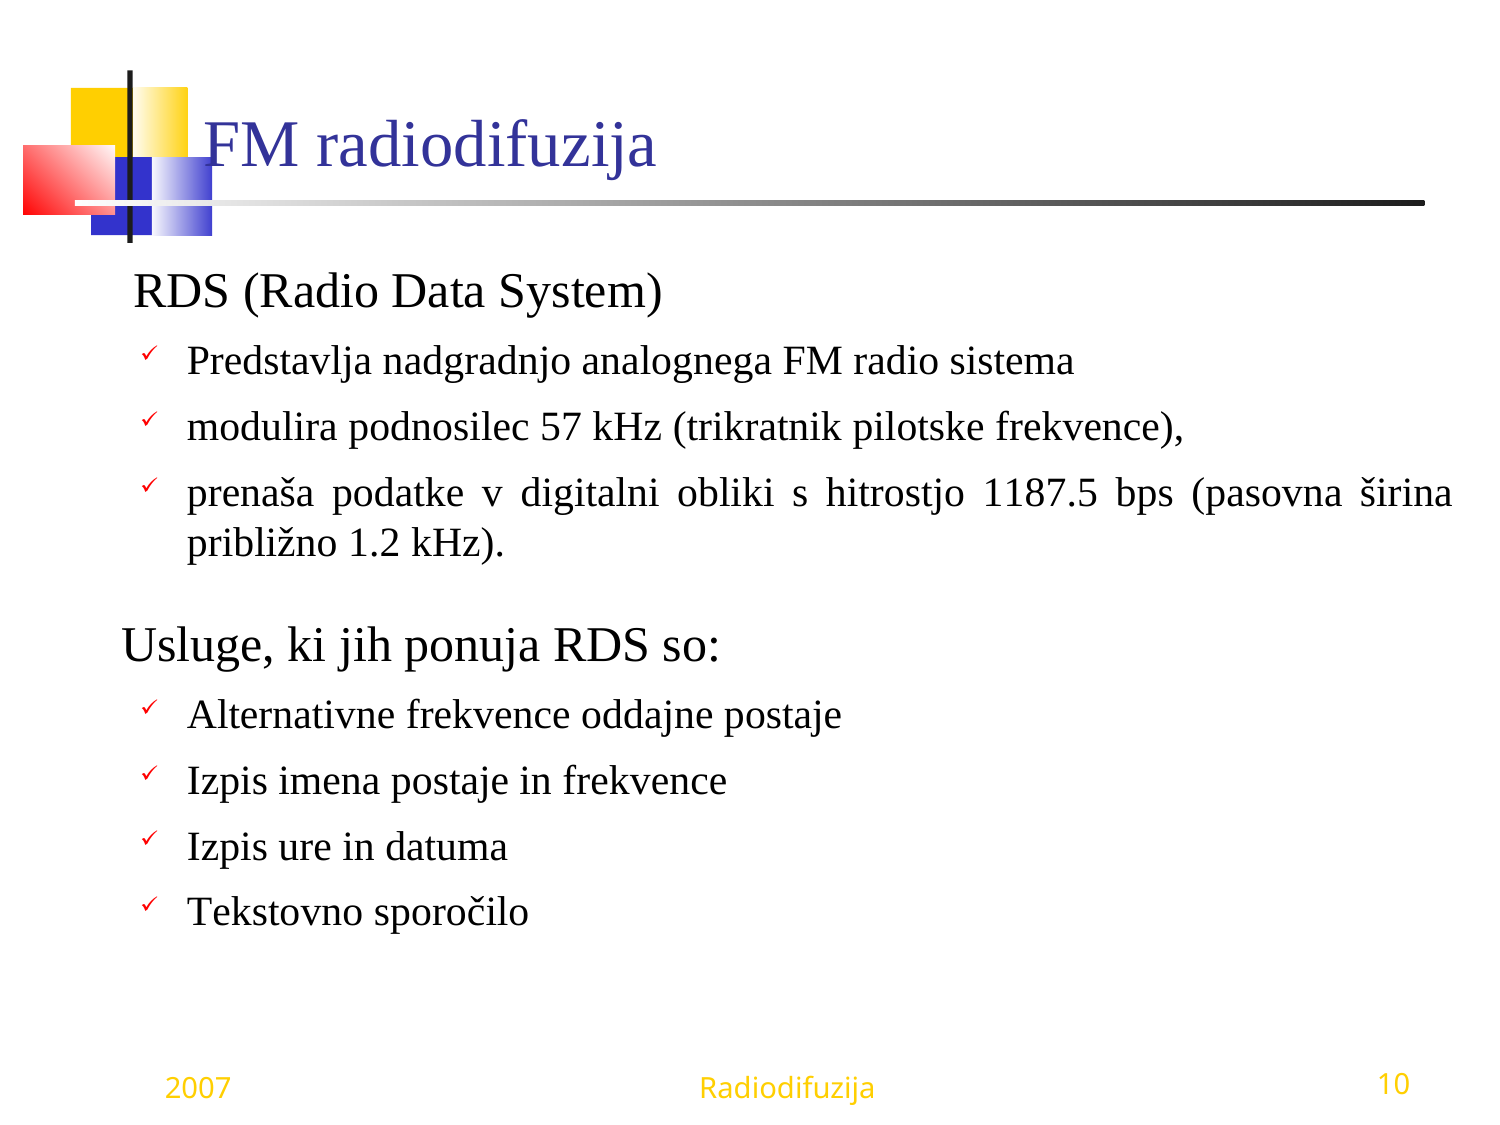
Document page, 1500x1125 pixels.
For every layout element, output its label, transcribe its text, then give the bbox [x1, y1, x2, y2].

text_box 2007 [150, 1048, 463, 1113]
title FM radiodifuzija [188, 92, 1468, 188]
text_box Radiodifuzija [549, 1048, 1026, 1113]
list RDS (Radio Data System) Predstavlja nadgradnjo analognega FM radio sistema modulira podnosilec 57 kHz (trikratnik pilotske frekvence), prenaša podatke v digitalni obliki s hitrostjo 1187.5 bps (pasovna širina približno 1.2 kHz). Usluge, ki jih ponuja RDS so: Alternativne frekvence oddajne postaje Izpis imena postaje in frekvence Izpis ure in datuma Tekstovno sporočilo [50, 249, 1469, 1048]
text_box <number> [1112, 1048, 1426, 1113]
